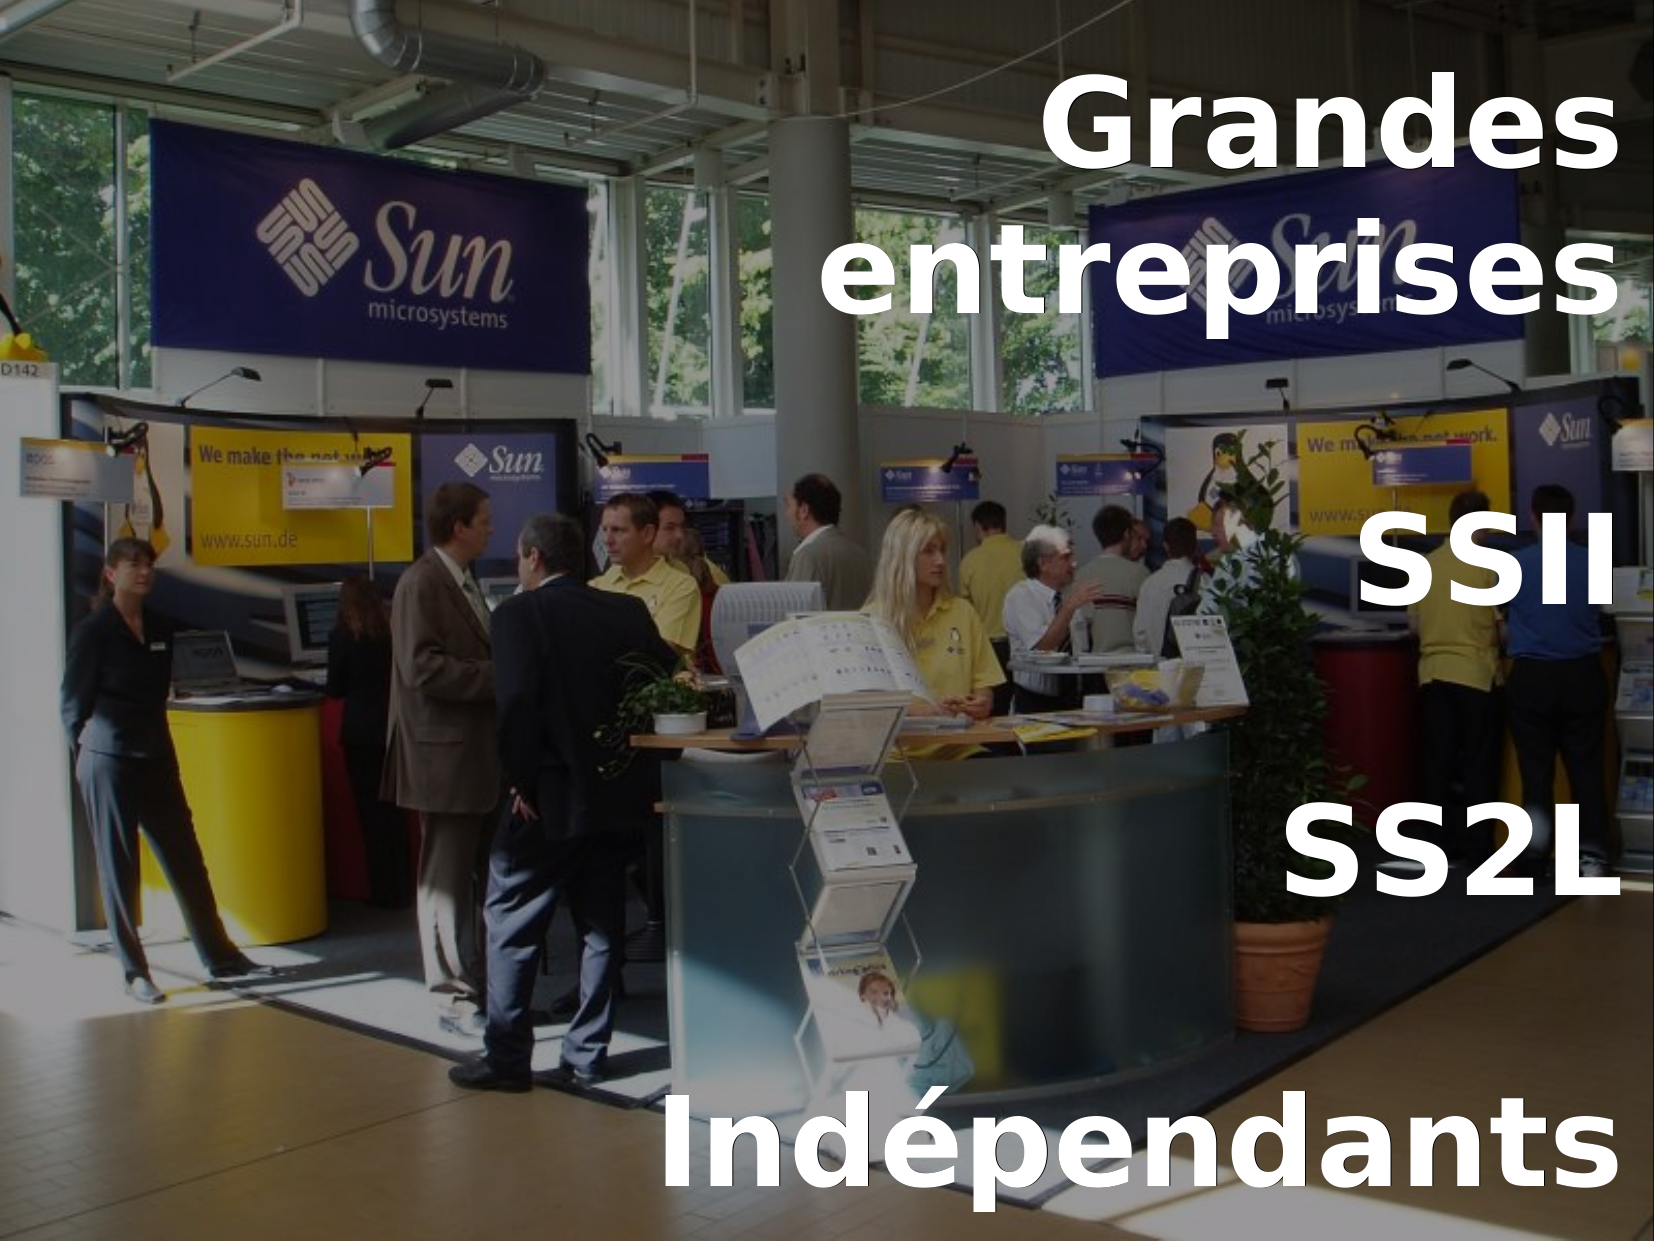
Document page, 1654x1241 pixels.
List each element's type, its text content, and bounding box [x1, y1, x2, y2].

picture [0, 0, 1654, 1241]
text_box Grandes entreprises SSII SS2L Indépendants [191, 44, 1639, 1078]
